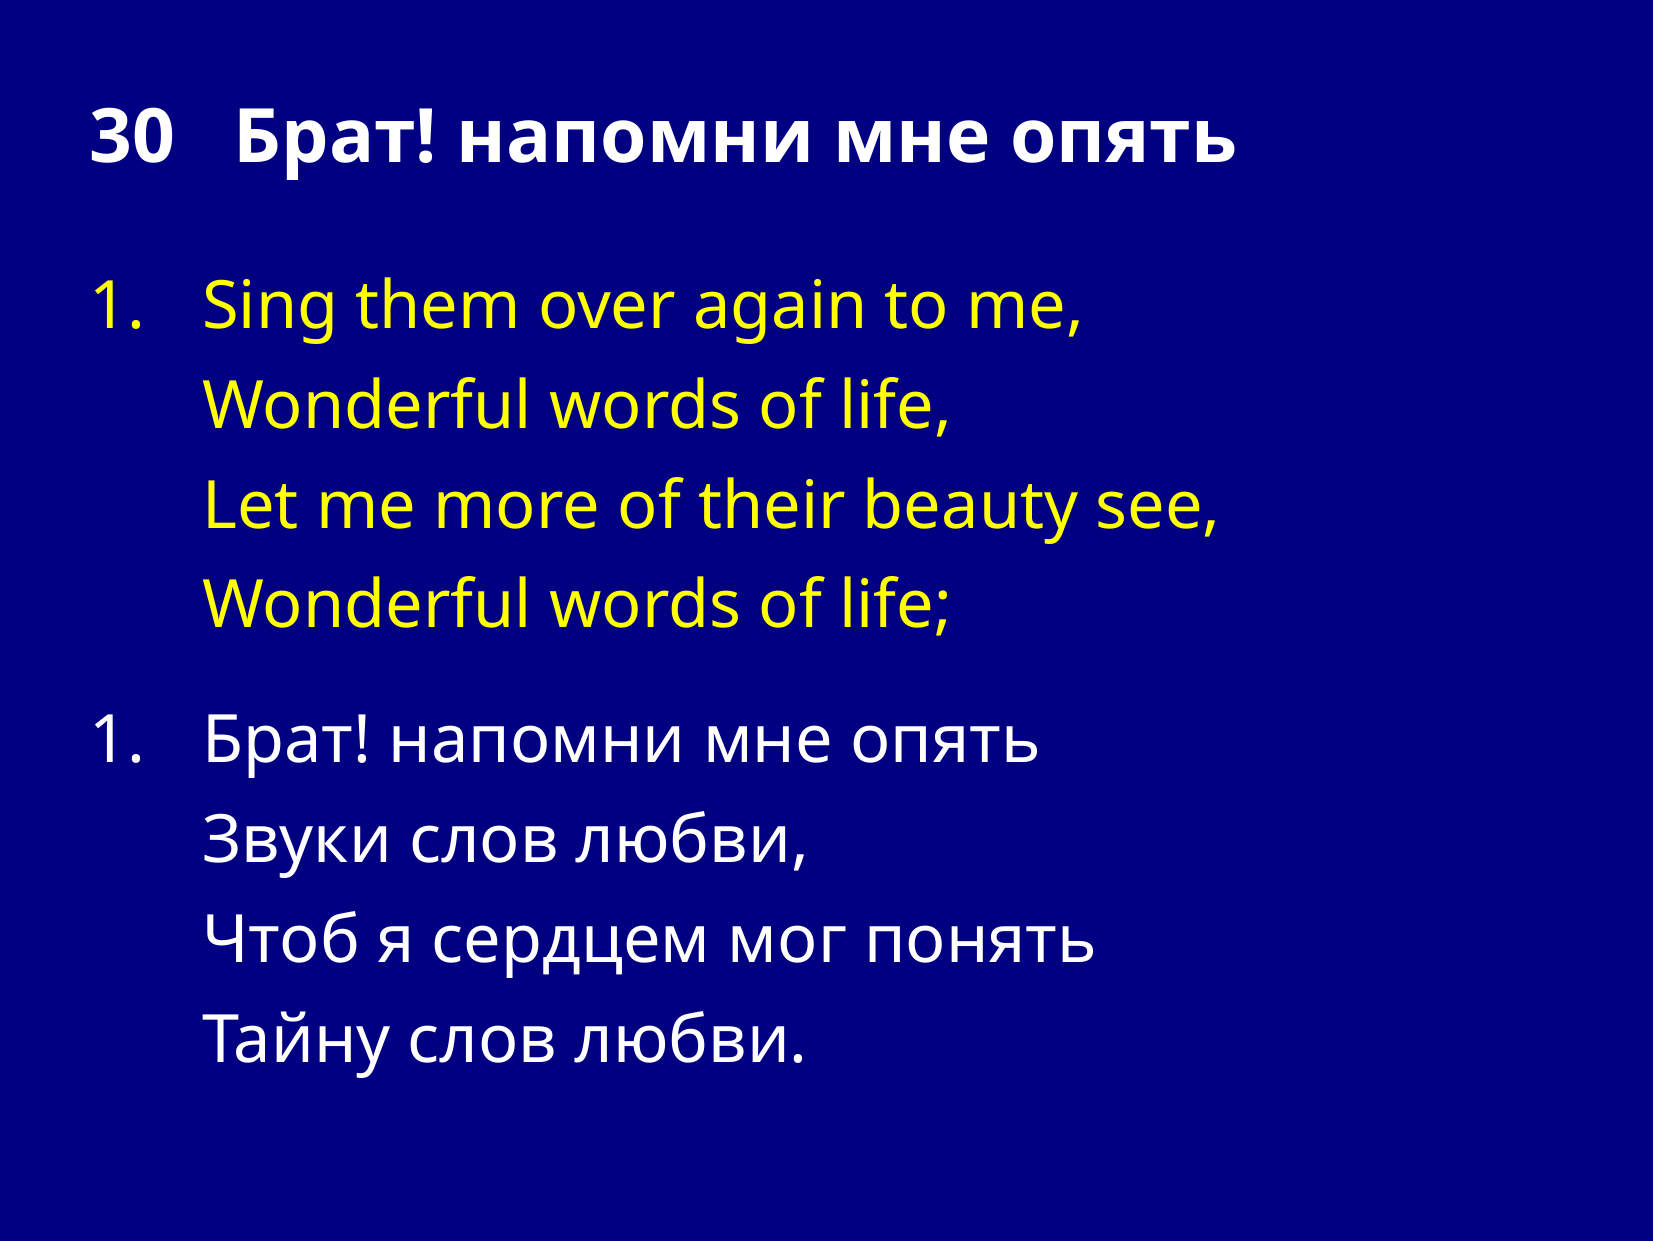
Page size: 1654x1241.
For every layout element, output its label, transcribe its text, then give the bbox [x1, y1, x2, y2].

text_box 1. Брат! напомни мне опять Звуки слов любви, Чтоб я сердцем мог понять Тайну слов любви. [75, 675, 1576, 1163]
text_box 1. Sing them over again to me, Wonderful words of life, Let me more of their beauty see, Wonderful words of life; [75, 188, 1576, 638]
text_box 30 Брат! напомни мне опять [75, 75, 1576, 188]
